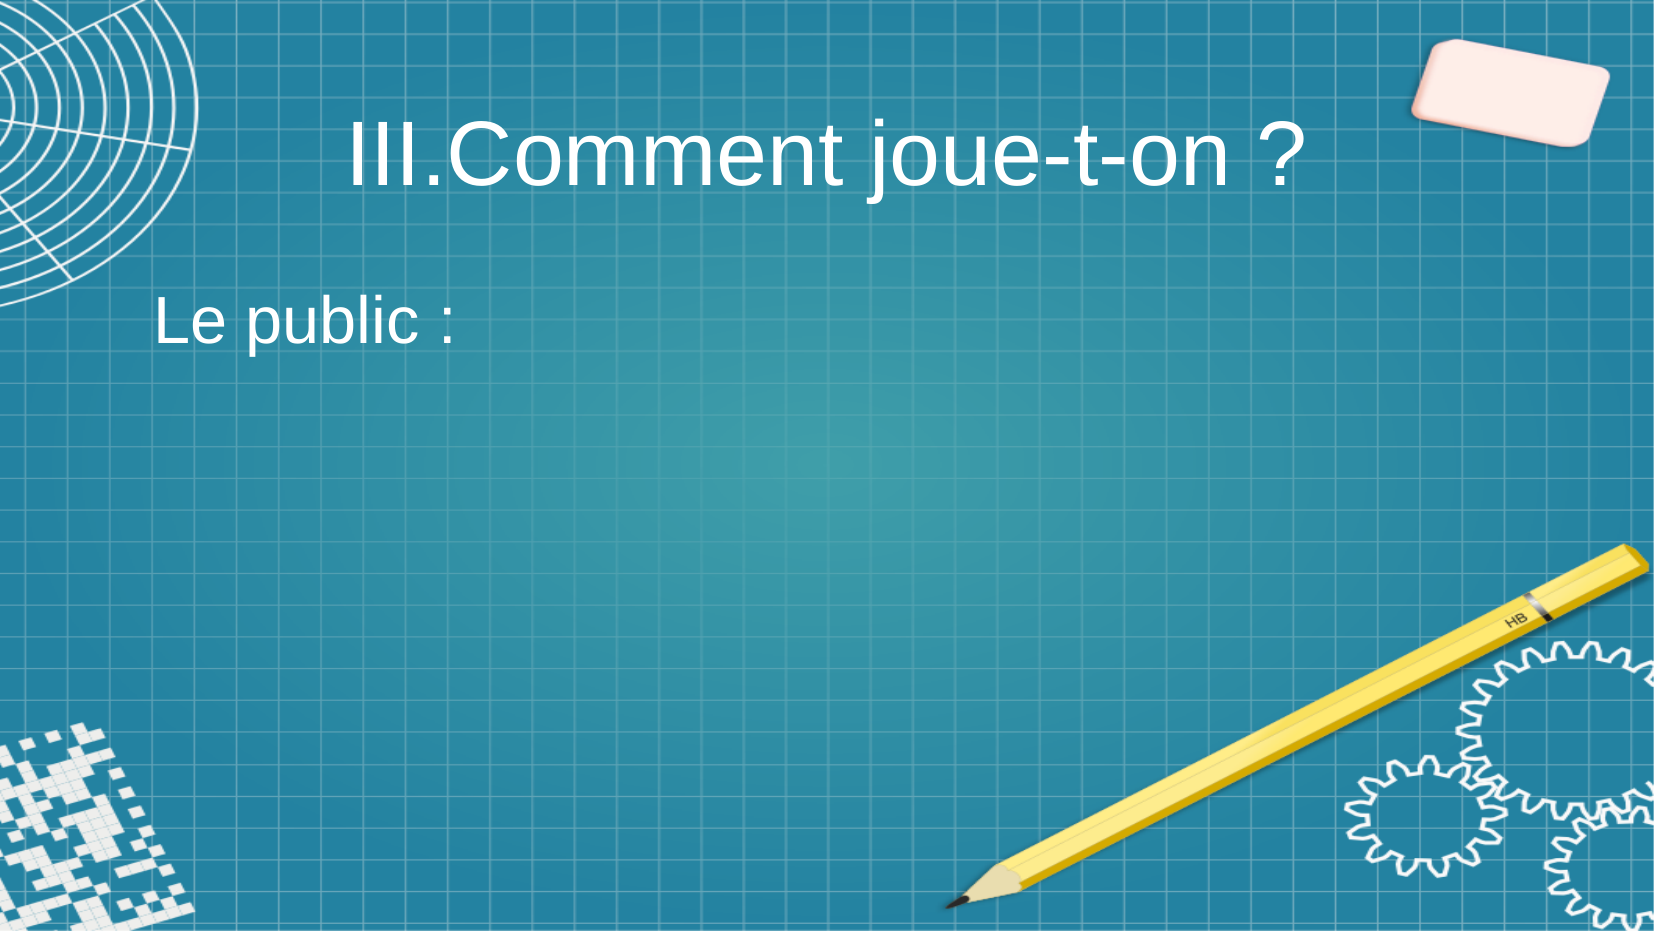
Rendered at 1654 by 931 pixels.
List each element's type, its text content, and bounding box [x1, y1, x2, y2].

title III.Comment joue-t-on ? [82, 47, 1571, 260]
list Le public : [82, 282, 1571, 931]
picture [0, 0, 1654, 931]
